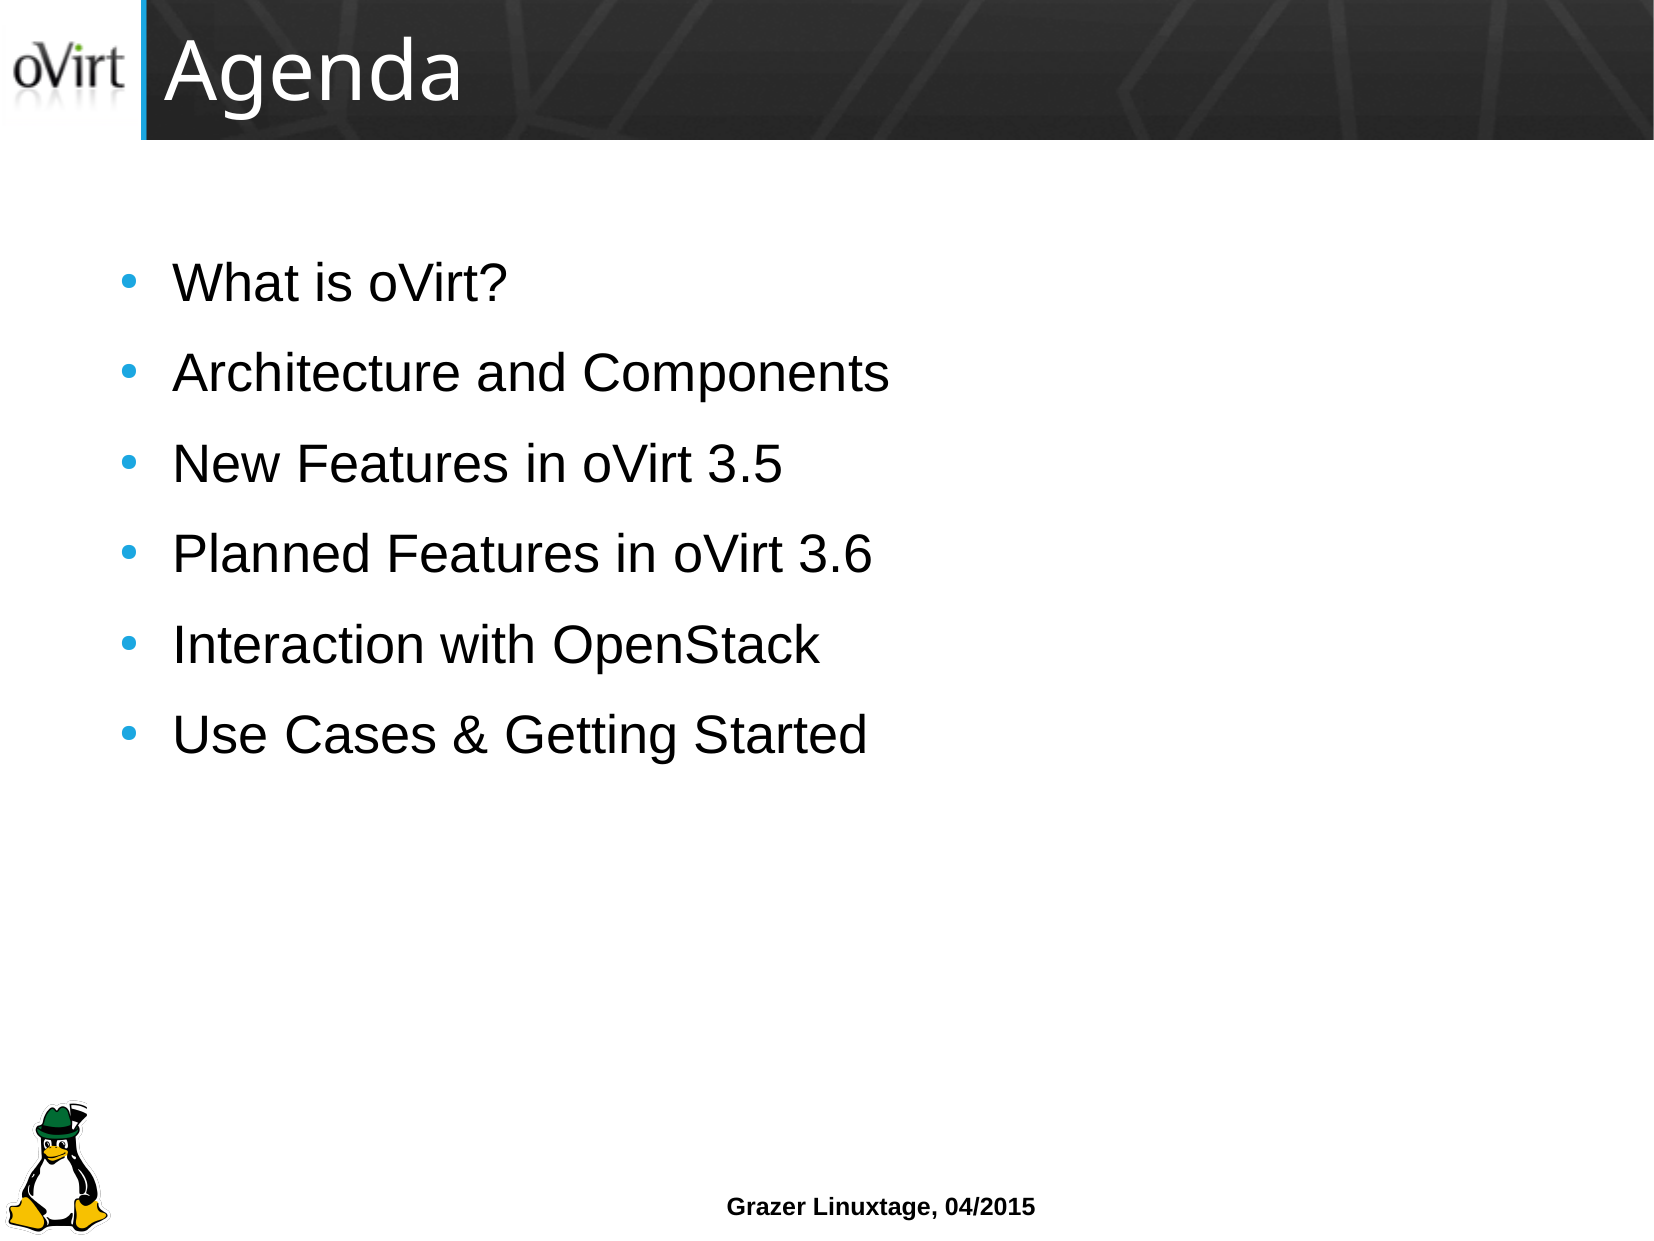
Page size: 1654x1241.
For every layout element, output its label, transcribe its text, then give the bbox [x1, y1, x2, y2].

picture [5, 1100, 111, 1235]
text_box What is oVirt? Architecture and Components New Features in oVirt 3.5 Planned Features in oVirt 3.6 Interaction with OpenStack Use Cases & Getting Started [86, 244, 1576, 1126]
picture [0, 0, 1654, 140]
title Agenda [164, 18, 1653, 119]
